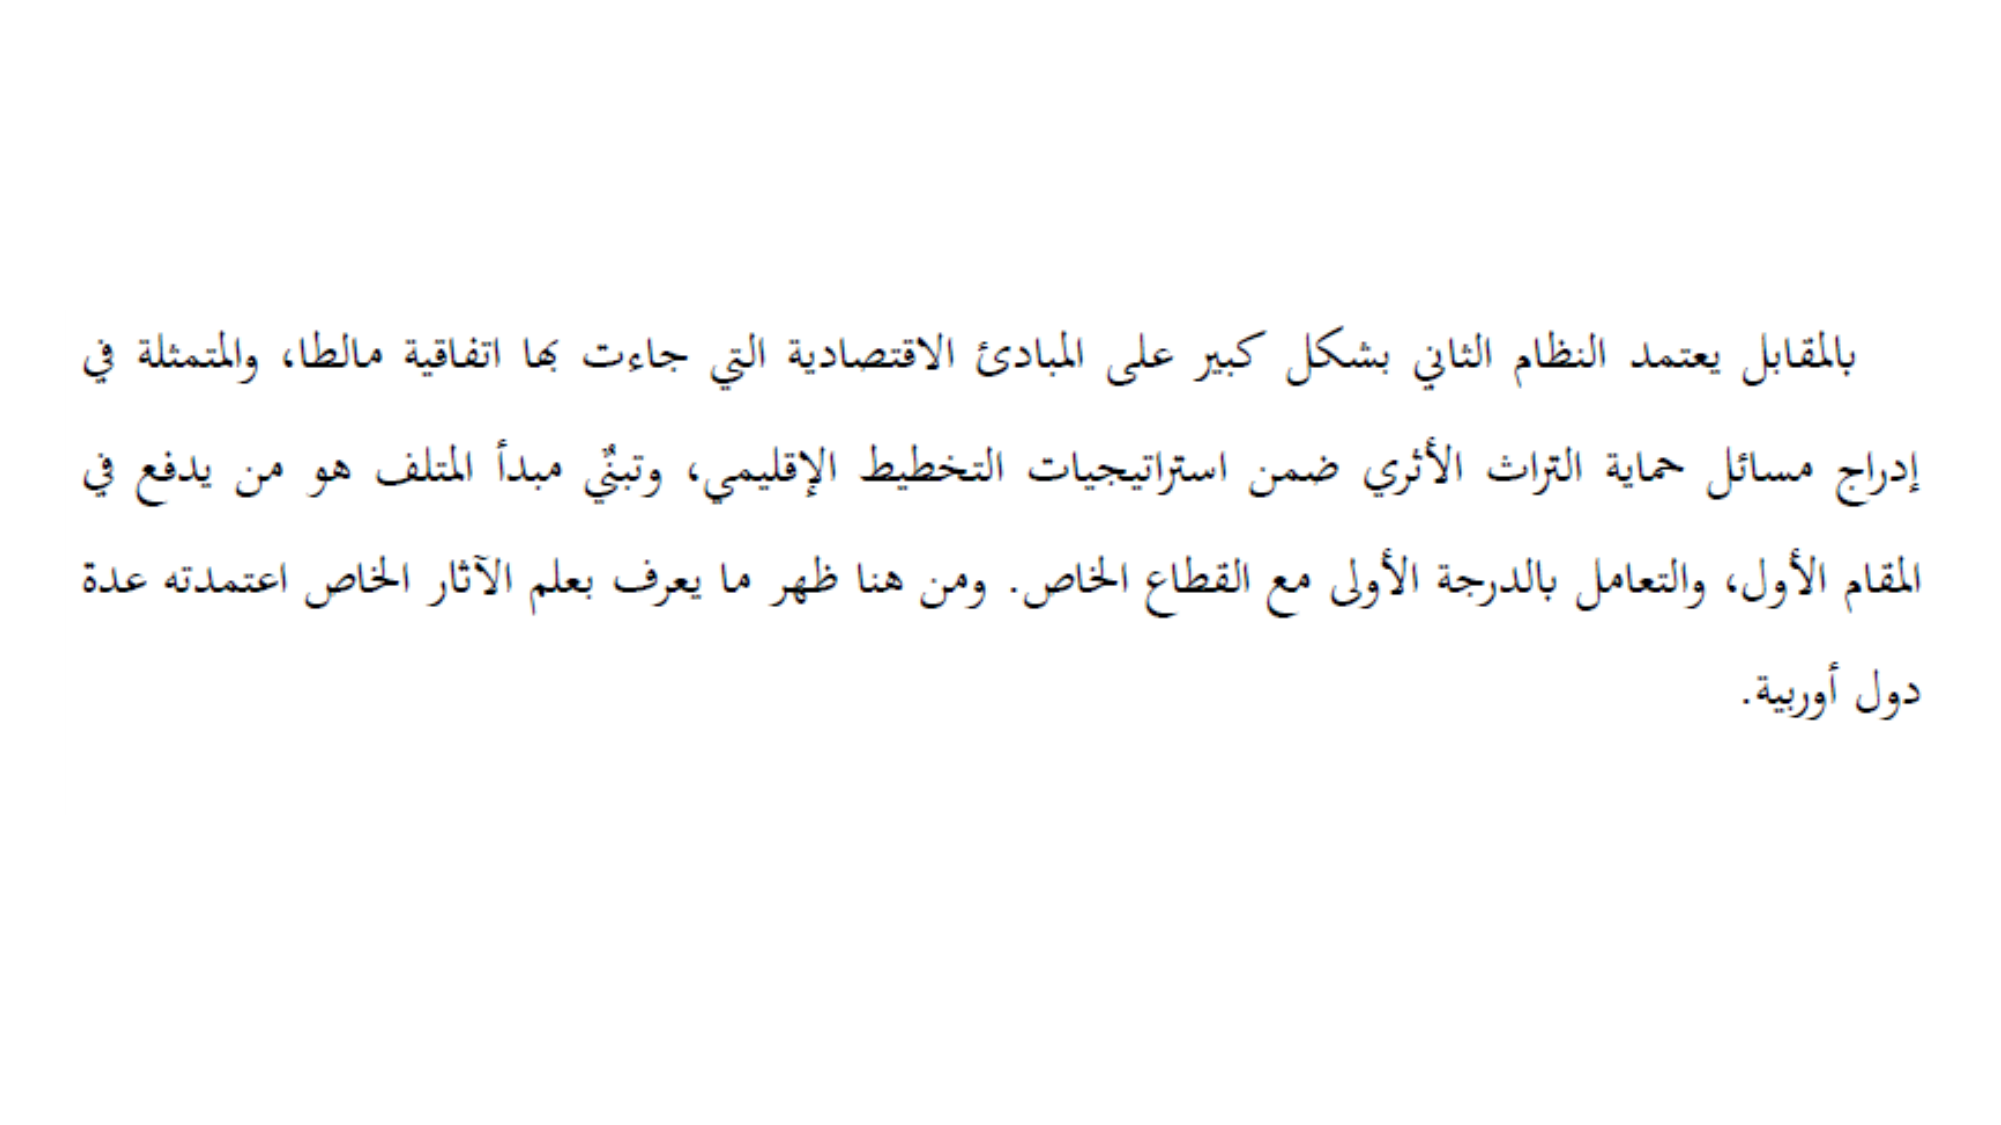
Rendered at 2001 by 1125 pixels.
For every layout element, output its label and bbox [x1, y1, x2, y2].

picture [64, 310, 1936, 815]
